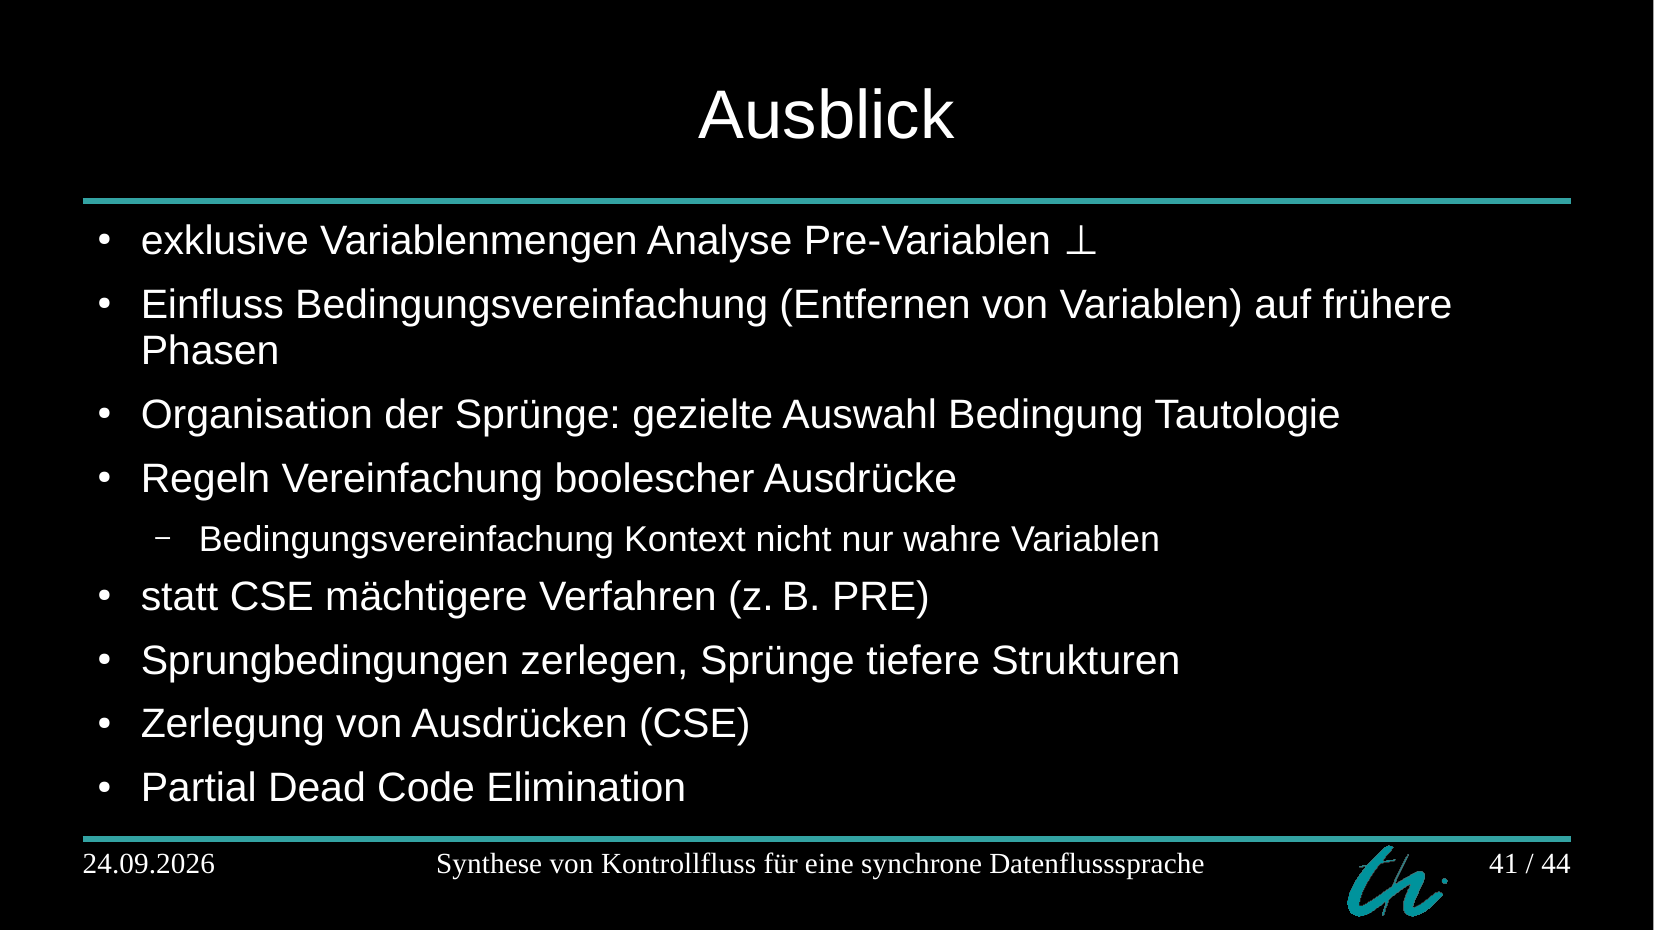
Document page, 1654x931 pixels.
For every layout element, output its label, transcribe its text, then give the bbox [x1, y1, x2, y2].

picture [1347, 845, 1448, 917]
title Ausblick [82, 37, 1571, 193]
list exklusive Variablenmengen Analyse Pre-Variablen ⊥ Einfluss Bedingungsvereinfachung (Entfernen von Variablen) auf frühere Phasen Organisation der Sprünge: gezielte Auswahl Bedingung Tautologie Regeln Vereinfachung boolescher Ausdrücke Bedingungsvereinfachung Kontext nicht nur wahre Variablen statt CSE mächtigere Verfahren (z. B. PRE) Sprungbedingungen zerlegen, Sprünge tiefere Strukturen Zerlegung von Ausdrücken (CSE) Partial Dead Code Elimination [82, 217, 1571, 815]
